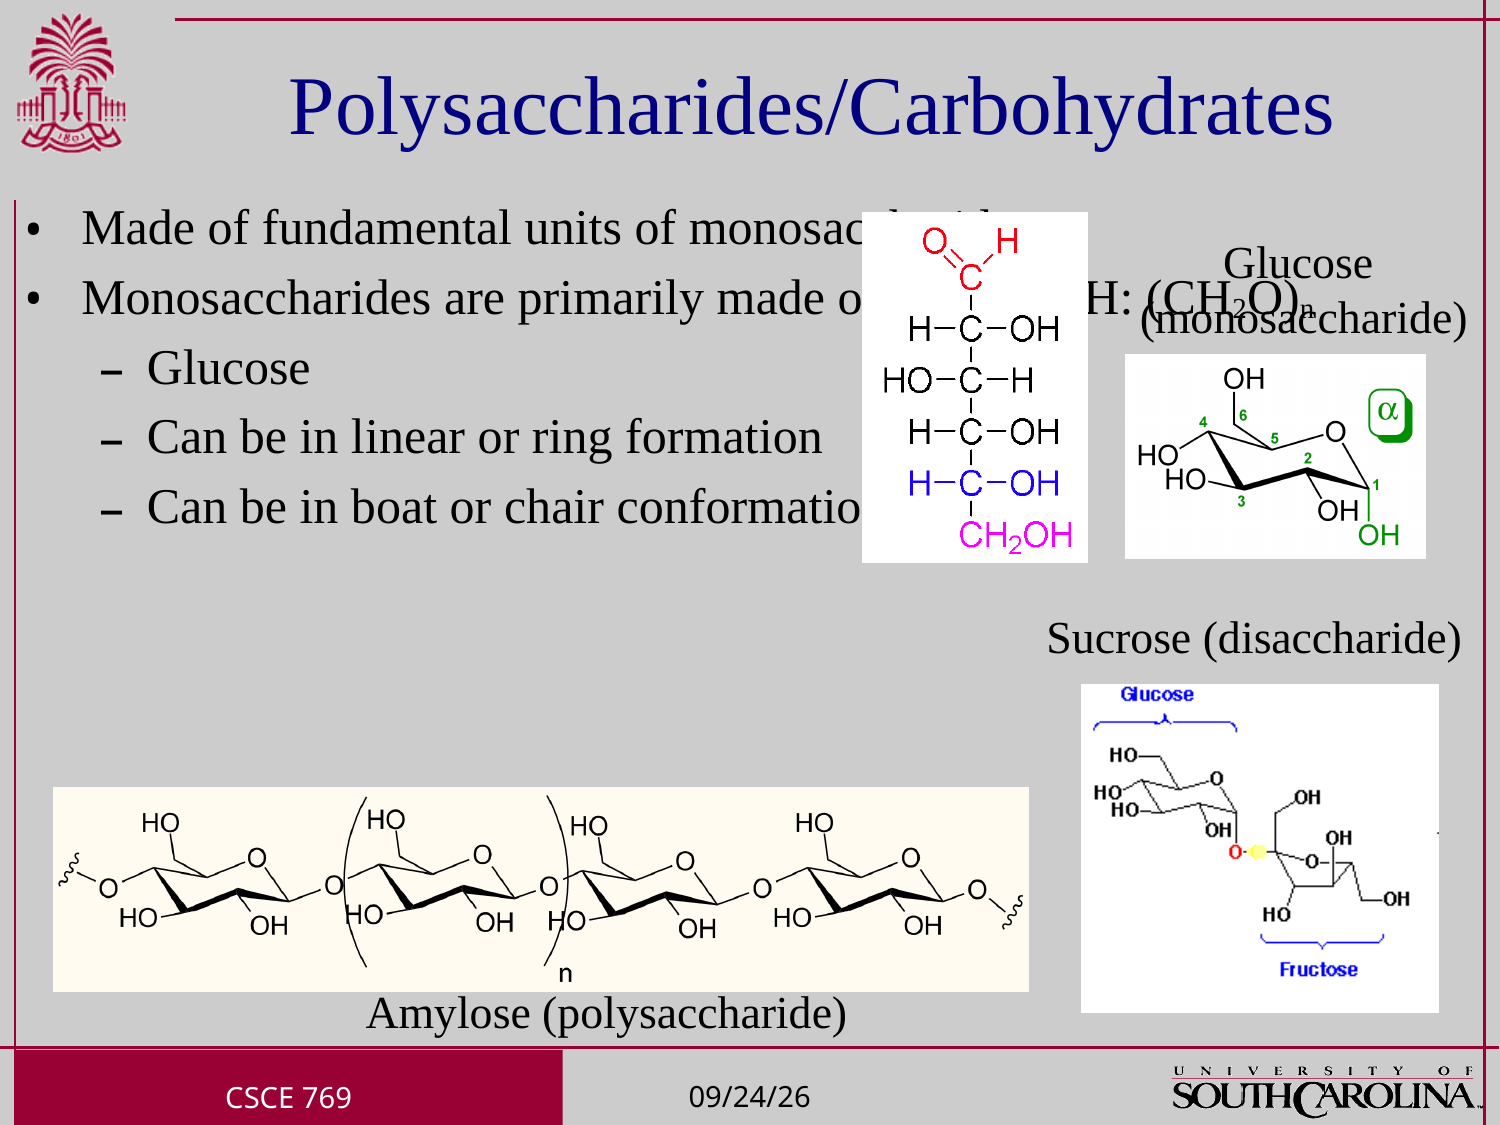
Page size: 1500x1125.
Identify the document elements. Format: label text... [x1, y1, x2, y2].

picture [53, 787, 1029, 992]
picture [12, 12, 131, 155]
text_box Sucrose (disaccharide) [1031, 600, 1478, 670]
picture [1081, 684, 1439, 1013]
picture [862, 212, 1088, 563]
text_box Amylose (polysaccharide) [350, 975, 863, 1045]
text_box Glucose (monosaccharide) [1125, 224, 1483, 350]
title Polysaccharides/Carbohydrates [174, 24, 1450, 188]
list Made of fundamental units of monosaccharides Monosaccharides are primarily made of C, O and H: (CH2O)n Glucose Can be in linear or ring formation Can be in boat or chair conformation [24, 200, 733, 1013]
picture [1162, 1049, 1483, 1125]
picture [1125, 354, 1426, 559]
